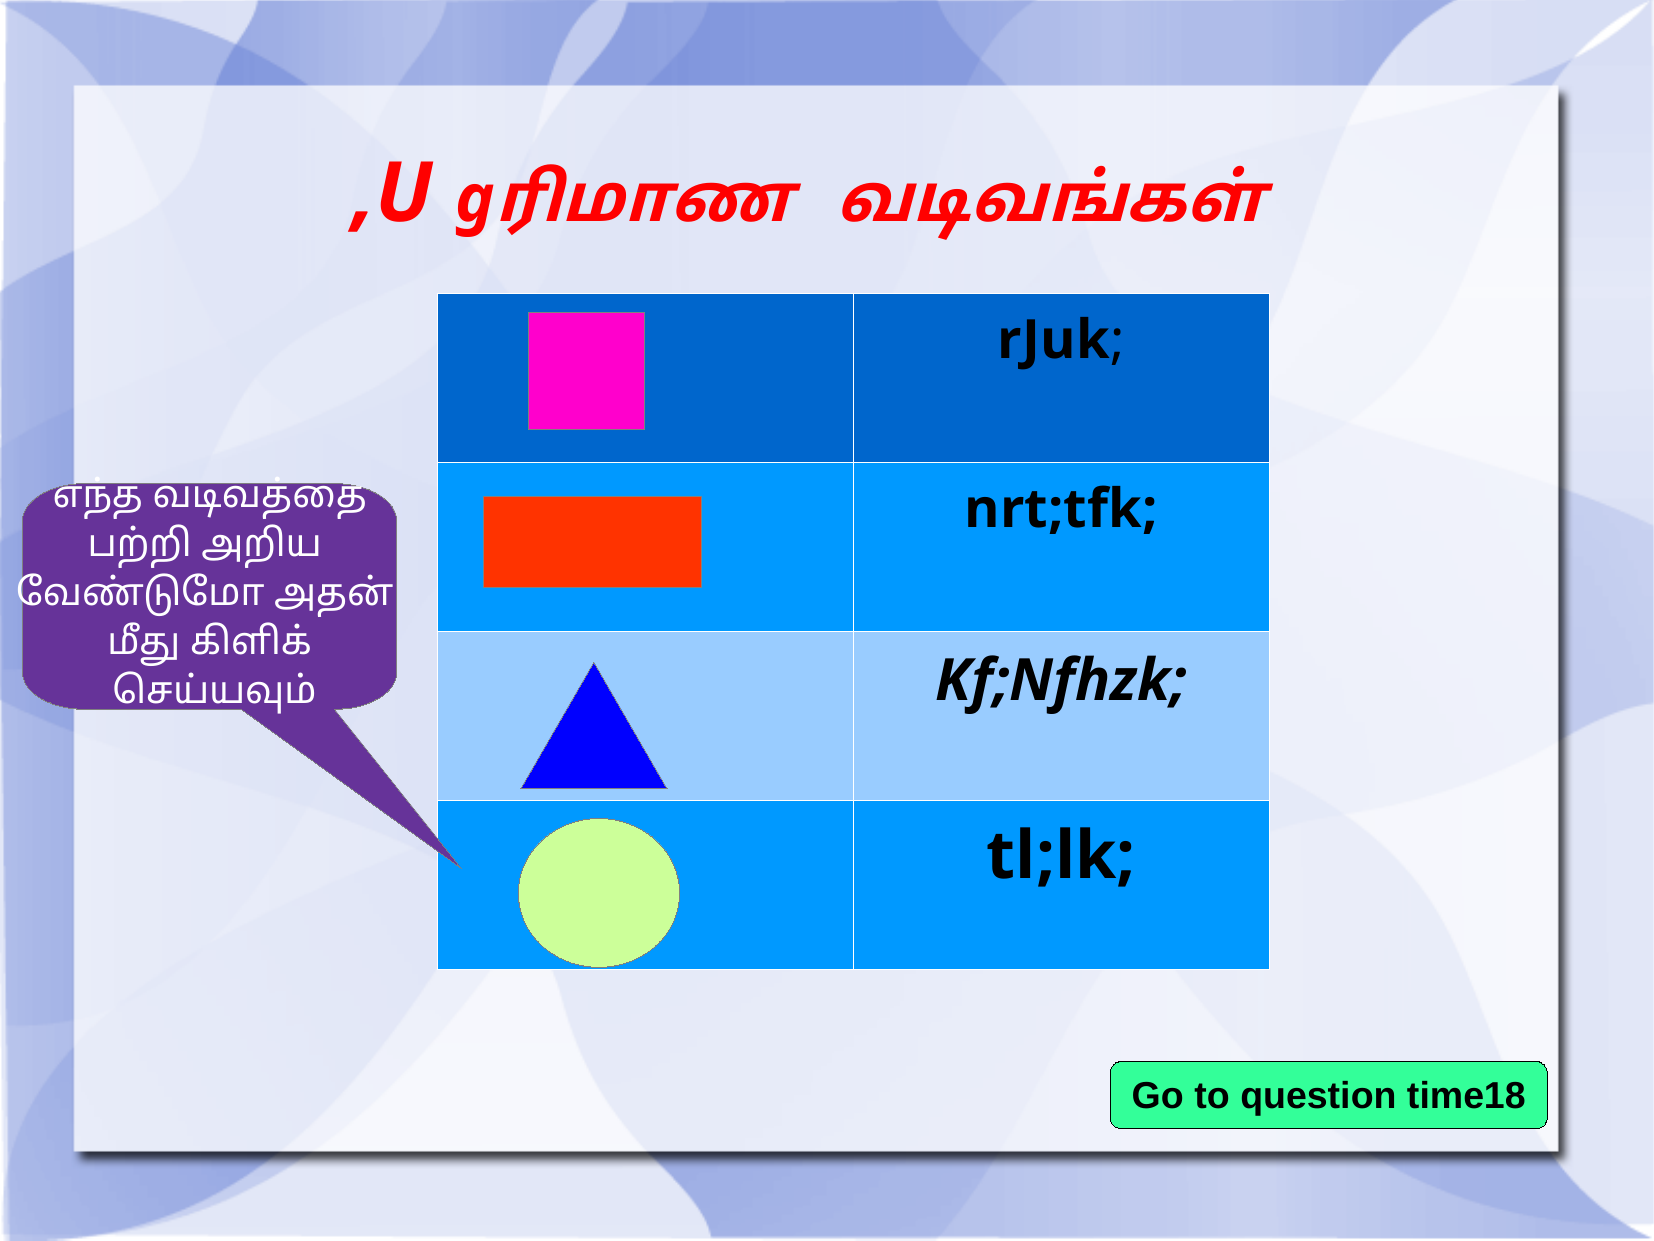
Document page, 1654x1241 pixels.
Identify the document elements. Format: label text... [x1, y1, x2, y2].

text_box [520, 662, 668, 789]
table_header [438, 294, 853, 462]
table_cell nrt;tfk; [854, 463, 1269, 631]
text_box [483, 496, 702, 588]
text_box எந்த வடிவத்தை பற்றி அறிய வேண்டுமோ அதன் மீது கிளிக் செய்யவும் [22, 483, 462, 869]
picture [0, 0, 1654, 1241]
table_cell tl;lk; [854, 801, 1269, 969]
table_cell [438, 632, 853, 800]
text_box [518, 818, 680, 968]
table_cell Kf;Nfhzk; [854, 632, 1269, 800]
title ,U gரிமாண வடிவங்கள் [82, 90, 1536, 298]
text_box Go to question time18 [1110, 1061, 1548, 1129]
table_header rJuk; [854, 294, 1269, 462]
table_cell [438, 801, 853, 969]
table_cell [438, 463, 853, 631]
text_box [528, 312, 645, 430]
